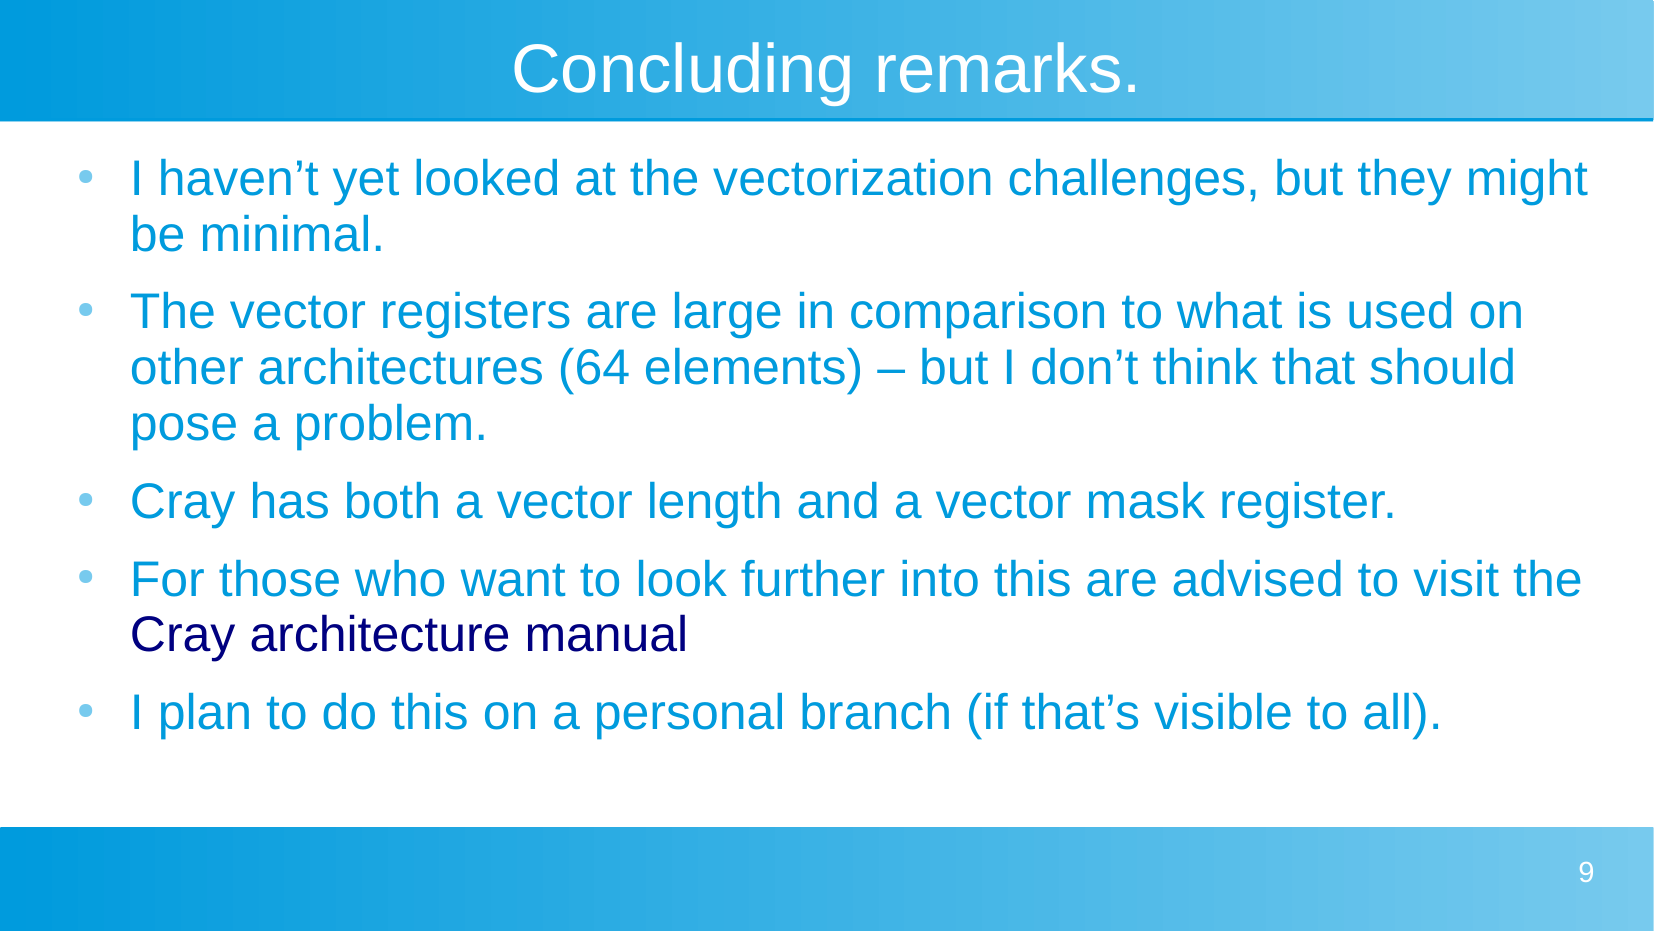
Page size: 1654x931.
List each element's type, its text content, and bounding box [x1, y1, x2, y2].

list I haven’t yet looked at the vectorization challenges, but they might be minimal. The vector registers are large in comparison to what is used on other architectures (64 elements) – but I don’t think that should pose a problem. Cray has both a vector length and a vector mask register. For those who want to look further into this are advised to visit the Cray architecture manual I plan to do this on a personal branch (if that’s visible to all). [59, 150, 1595, 741]
title Concluding remarks. [59, 29, 1595, 108]
